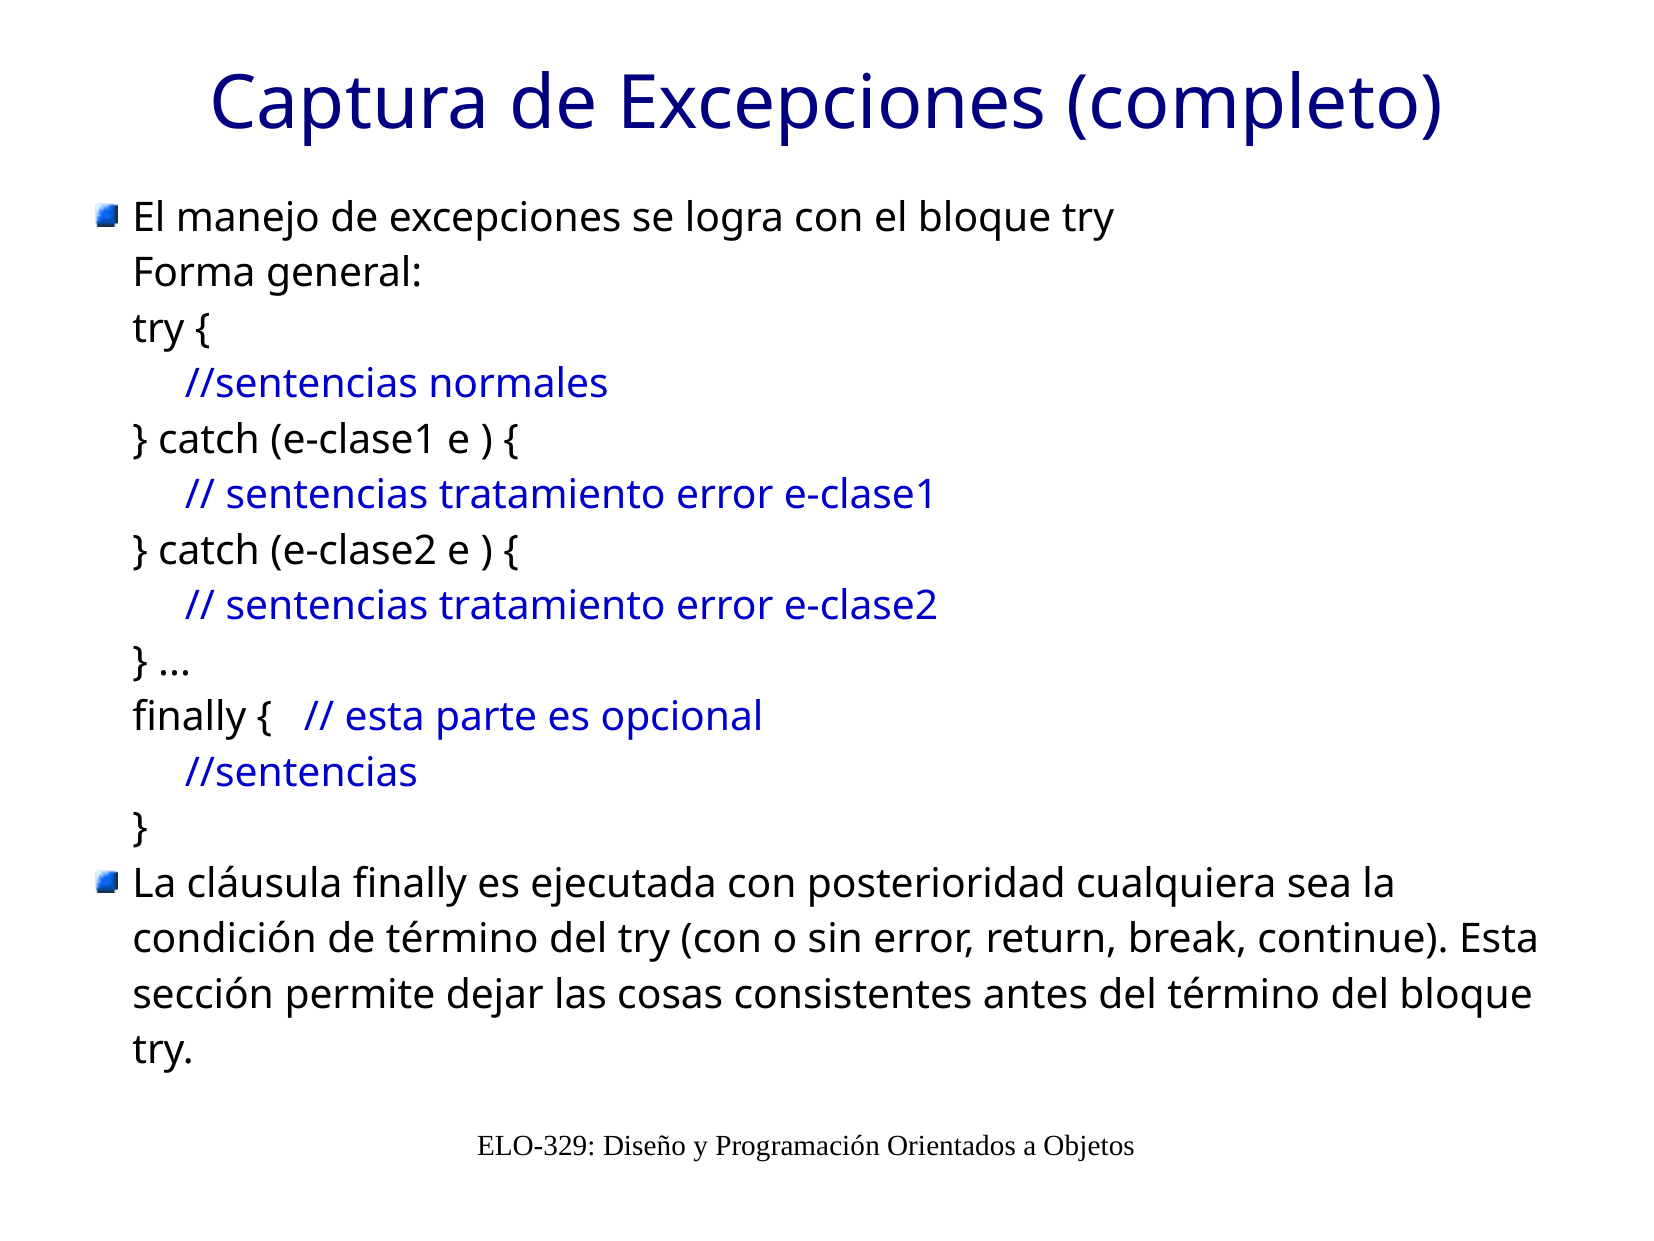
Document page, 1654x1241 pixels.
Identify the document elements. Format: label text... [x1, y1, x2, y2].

title Captura de Excepciones (completo)‏ [82, 49, 1571, 151]
list El manejo de excepciones se logra con el bloque try Forma general: try { //sentencias normales } catch (e-clase1 e ) { // sentencias tratamiento error e-clase1 } catch (e-clase2 e ) { // sentencias tratamiento error e-clase2 } ... finally { // esta parte es opcional //sentencias } La cláusula finally es ejecutada con posterioridad cualquiera sea la condición de término del try (con o sin error, return, break, continue). Esta sección permite dejar las cosas consistentes antes del término del bloque try. [82, 187, 1571, 1082]
